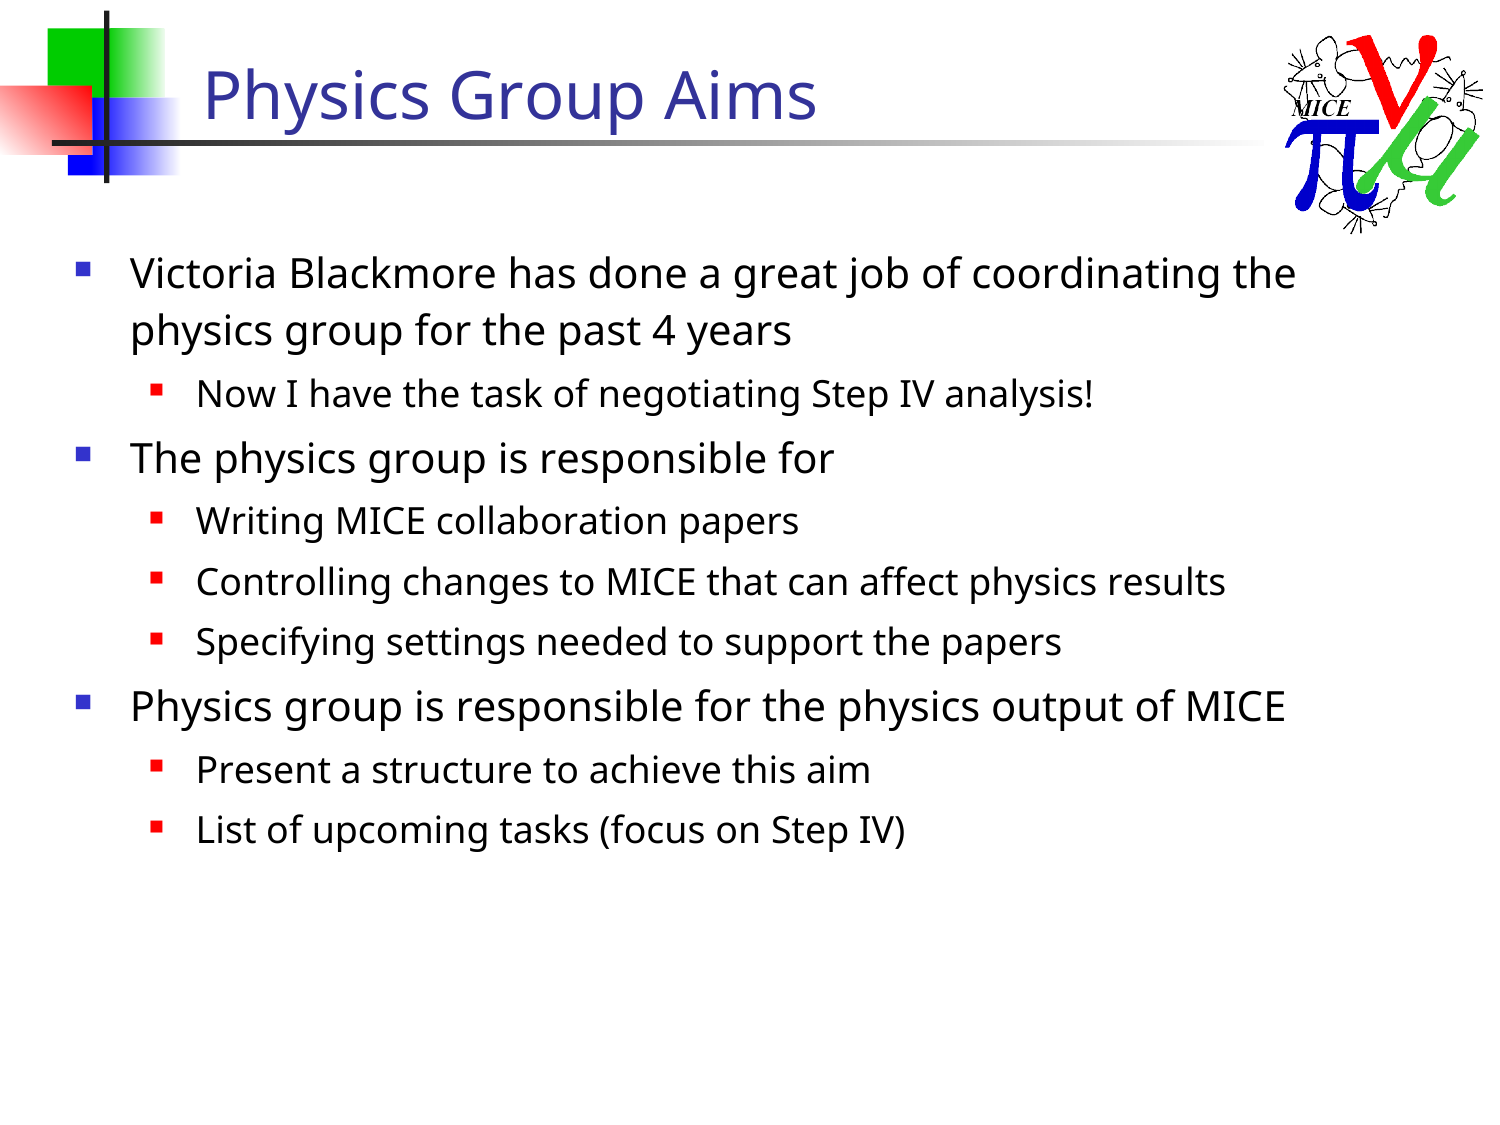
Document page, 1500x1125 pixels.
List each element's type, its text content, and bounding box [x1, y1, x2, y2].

title Physics Group Aims [187, 0, 1466, 147]
picture [1264, 5, 1500, 251]
list Victoria Blackmore has done a great job of coordinating the physics group for the past 4 years Now I have the task of negotiating Step IV analysis! The physics group is responsible for Writing MICE collaboration papers Controlling changes to MICE that can affect physics results Specifying settings needed to support the papers Physics group is responsible for the physics output of MICE Present a structure to achieve this aim List of upcoming tasks (focus on Step IV) [59, 236, 1402, 789]
